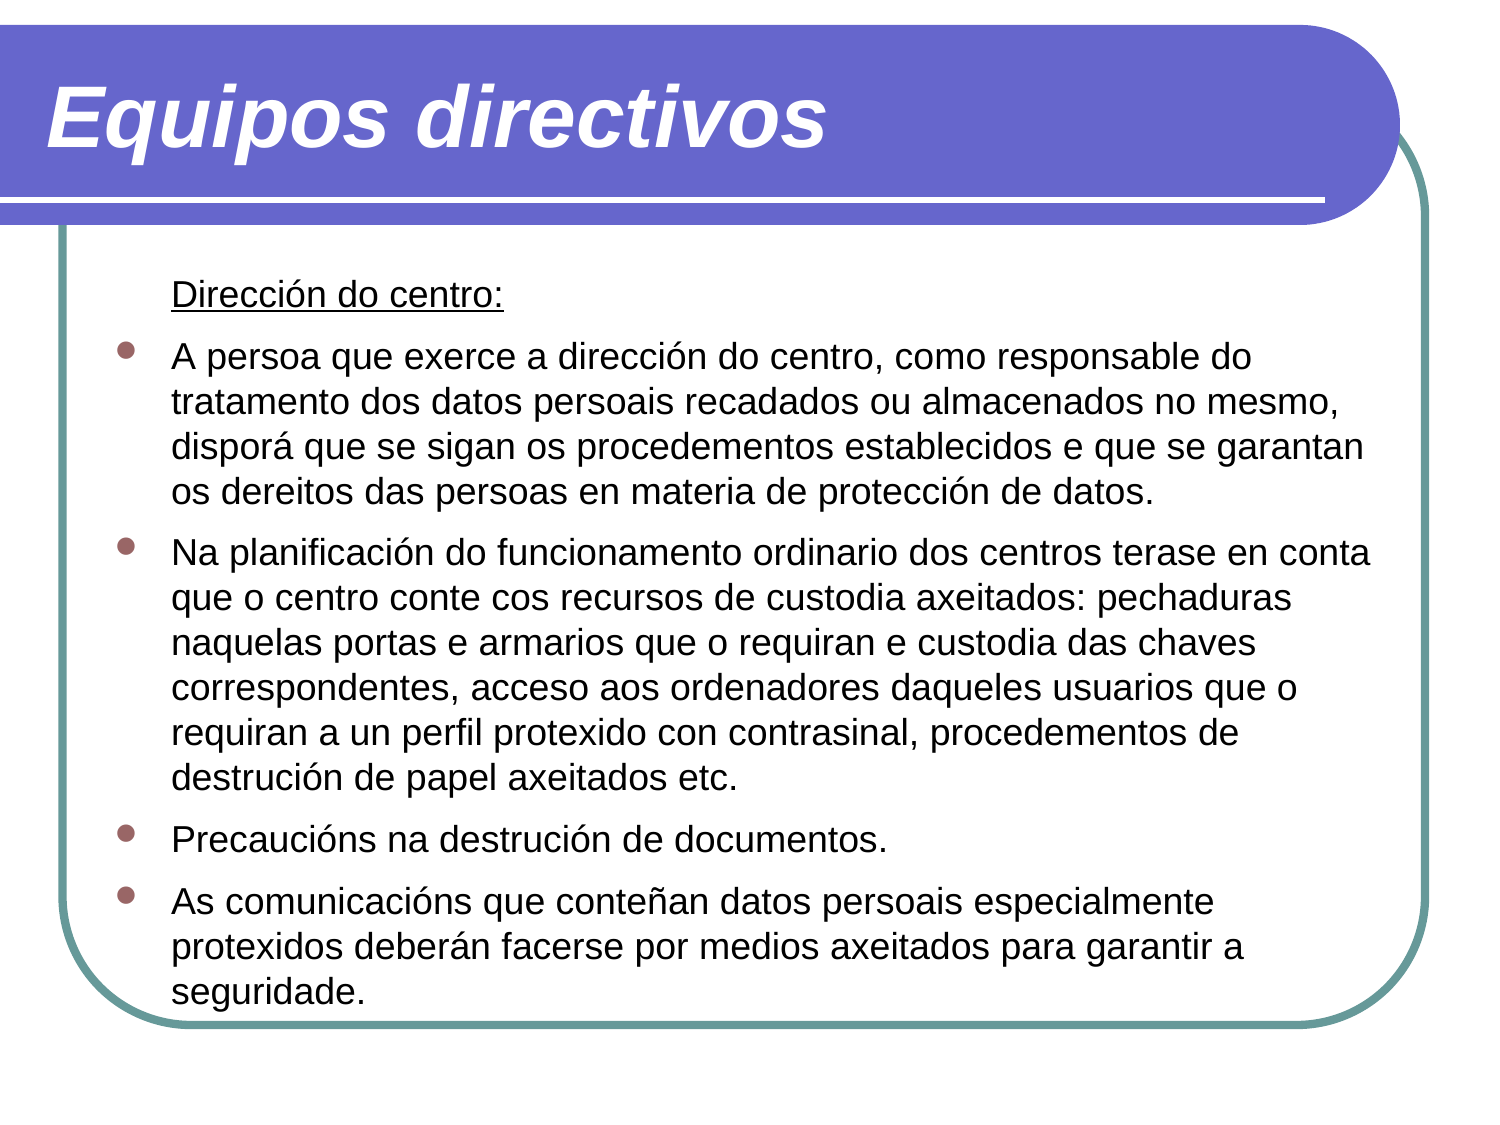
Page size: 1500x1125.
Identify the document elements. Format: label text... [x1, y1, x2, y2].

title Equipos directivos [31, 0, 1347, 226]
list Dirección do centro: A persoa que exerce a dirección do centro, como responsable do tratamento dos datos persoais recadados ou almacenados no mesmo, disporá que se sigan os procedementos establecidos e que se garantan os dereitos das persoas en materia de protección de datos. Na planificación do funcionamento ordinario dos centros terase en conta que o centro conte cos recursos de custodia axeitados: pechaduras naquelas portas e armarios que o requiran e custodia das chaves correspondentes, acceso aos ordenadores daqueles usuarios que o requiran a un perfil protexido con contrasinal, procedementos de destrución de papel axeitados etc. Precaucións na destrución de documentos. As comunicacións que conteñan datos persoais especialmente protexidos deberán facerse por medios axeitados para garantir a seguridade. [99, 262, 1401, 1020]
